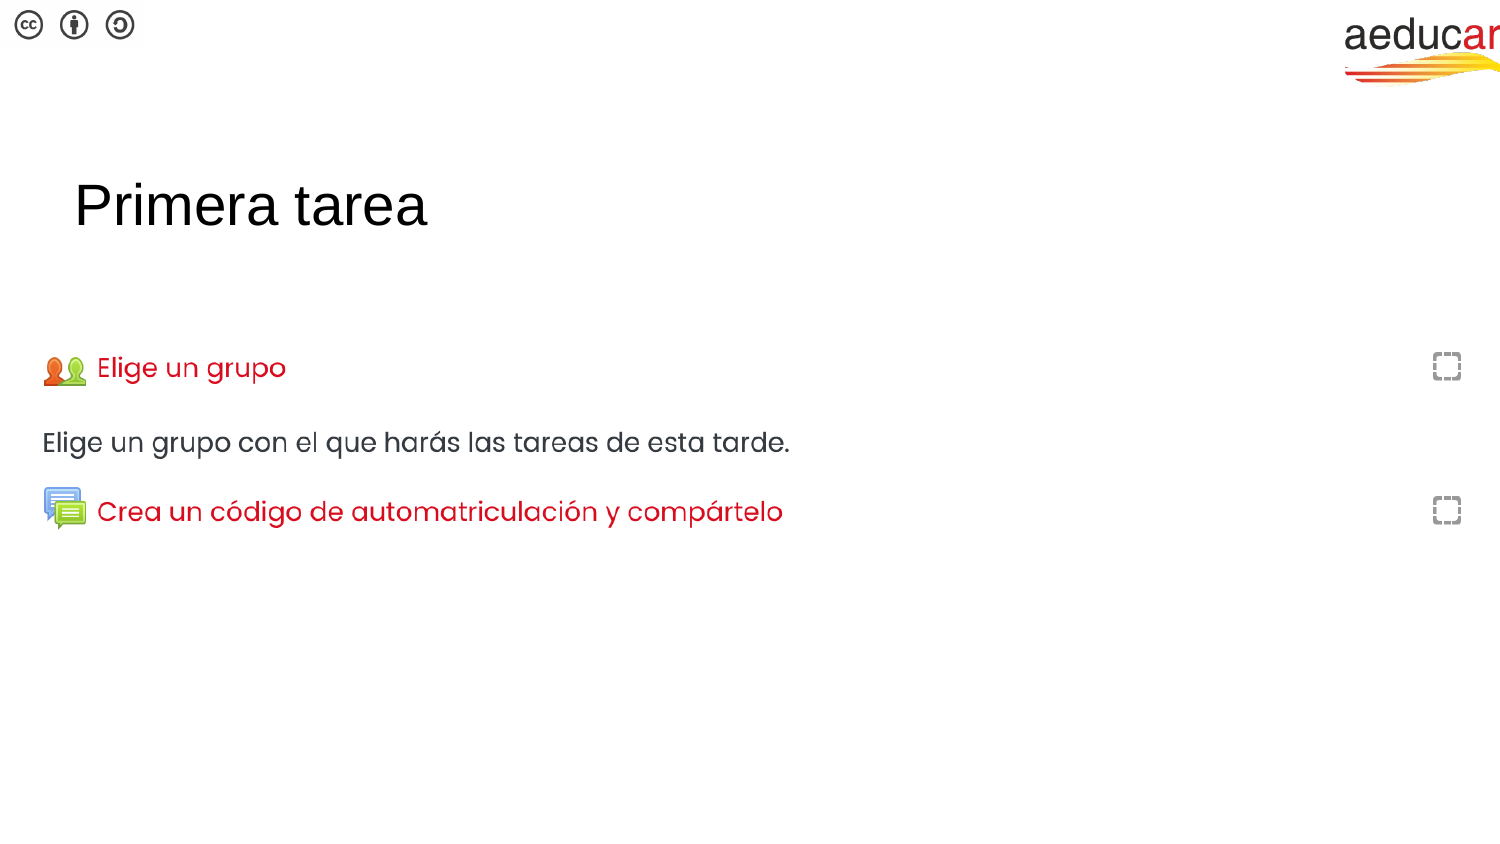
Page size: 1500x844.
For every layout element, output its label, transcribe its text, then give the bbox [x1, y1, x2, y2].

picture [1344, 0, 1500, 104]
picture [0, 0, 146, 48]
picture [24, 332, 1475, 549]
title Primera tarea [59, 151, 1164, 268]
